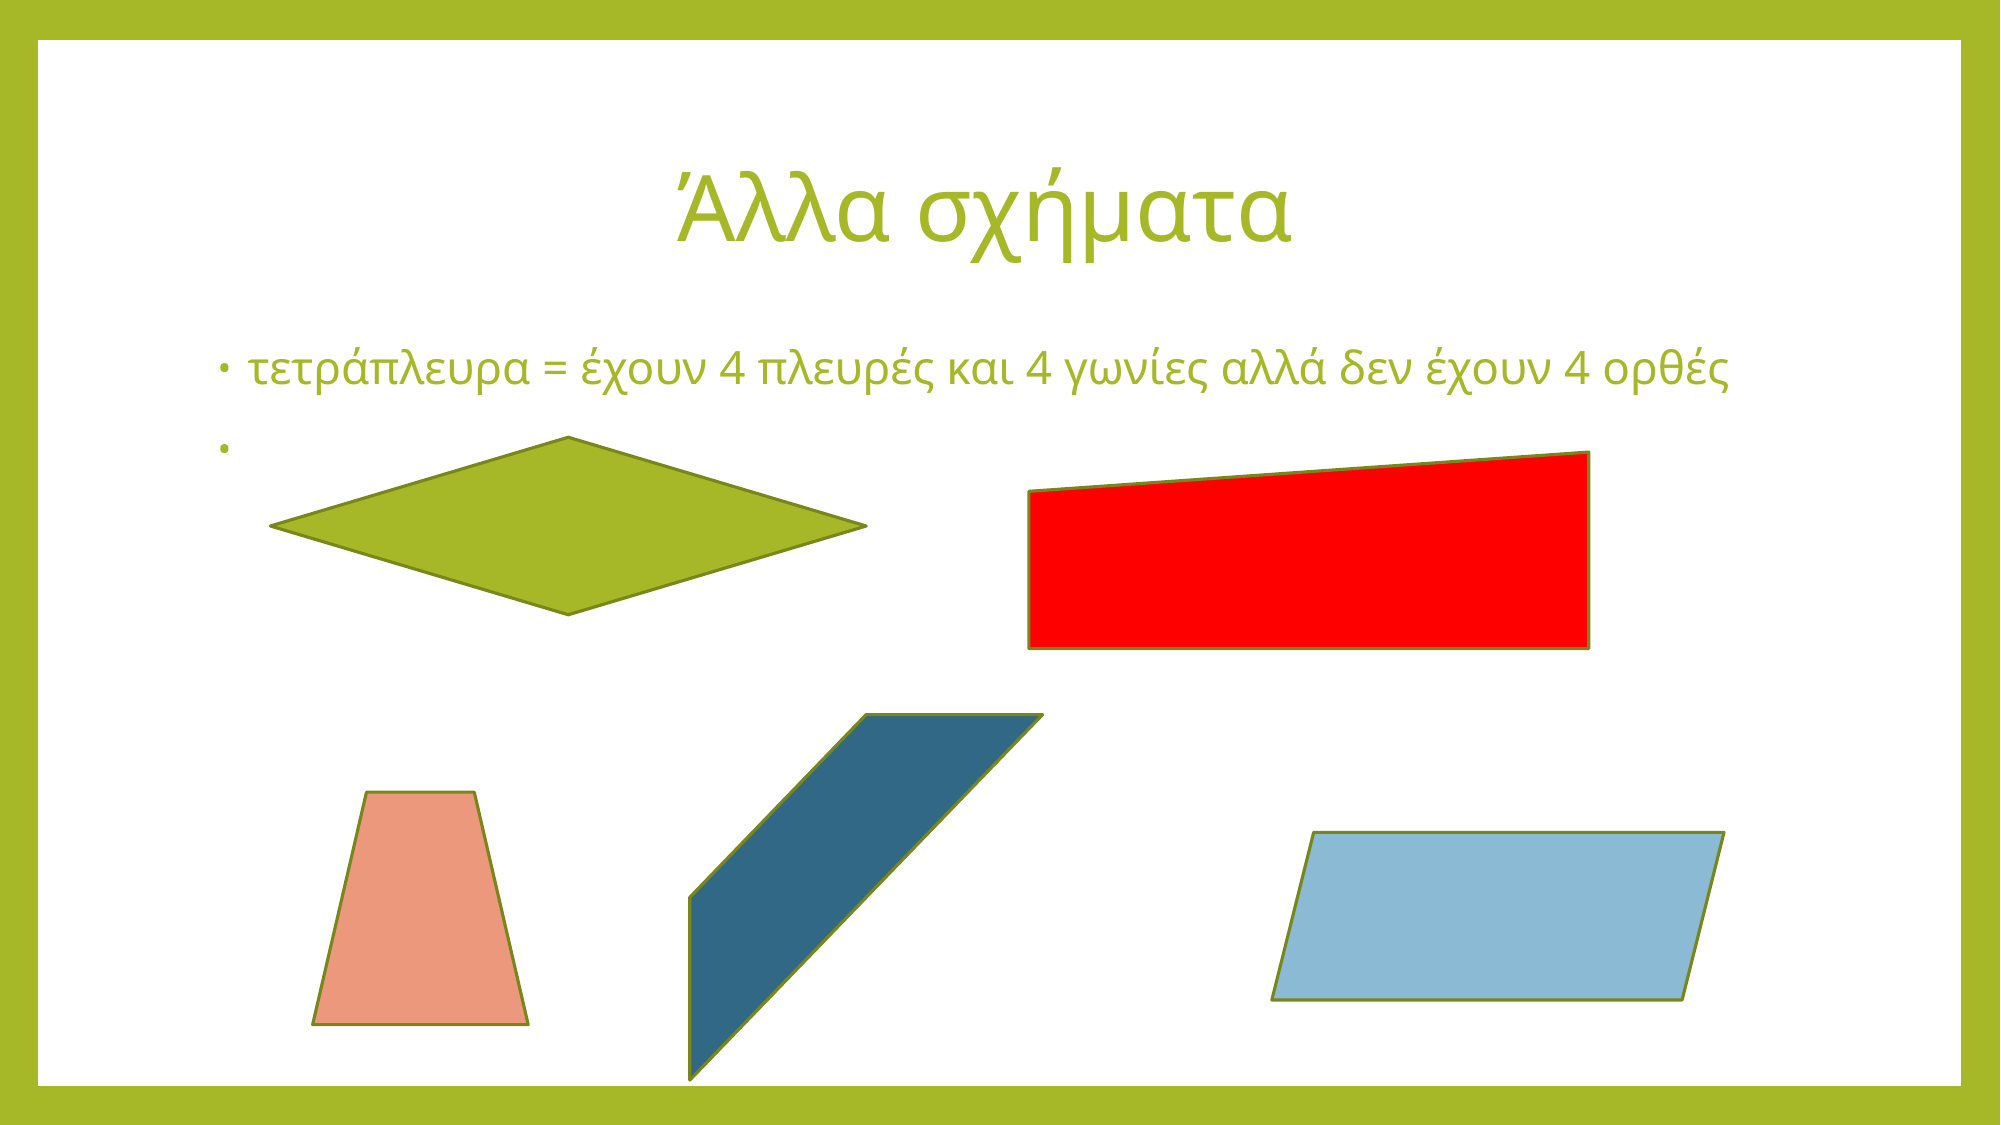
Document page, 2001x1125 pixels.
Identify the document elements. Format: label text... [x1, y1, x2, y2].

text_box [312, 792, 529, 1025]
text_box [689, 714, 1043, 1081]
text_box [1028, 452, 1589, 649]
text_box [1271, 832, 1724, 1001]
title Άλλα σχήματα [187, 99, 1808, 323]
text_box [270, 437, 867, 615]
list τετράπλευρα = έχουν 4 πλευρές και 4 γωνίες αλλά δεν έχουν 4 ορθές [187, 337, 1808, 1000]
